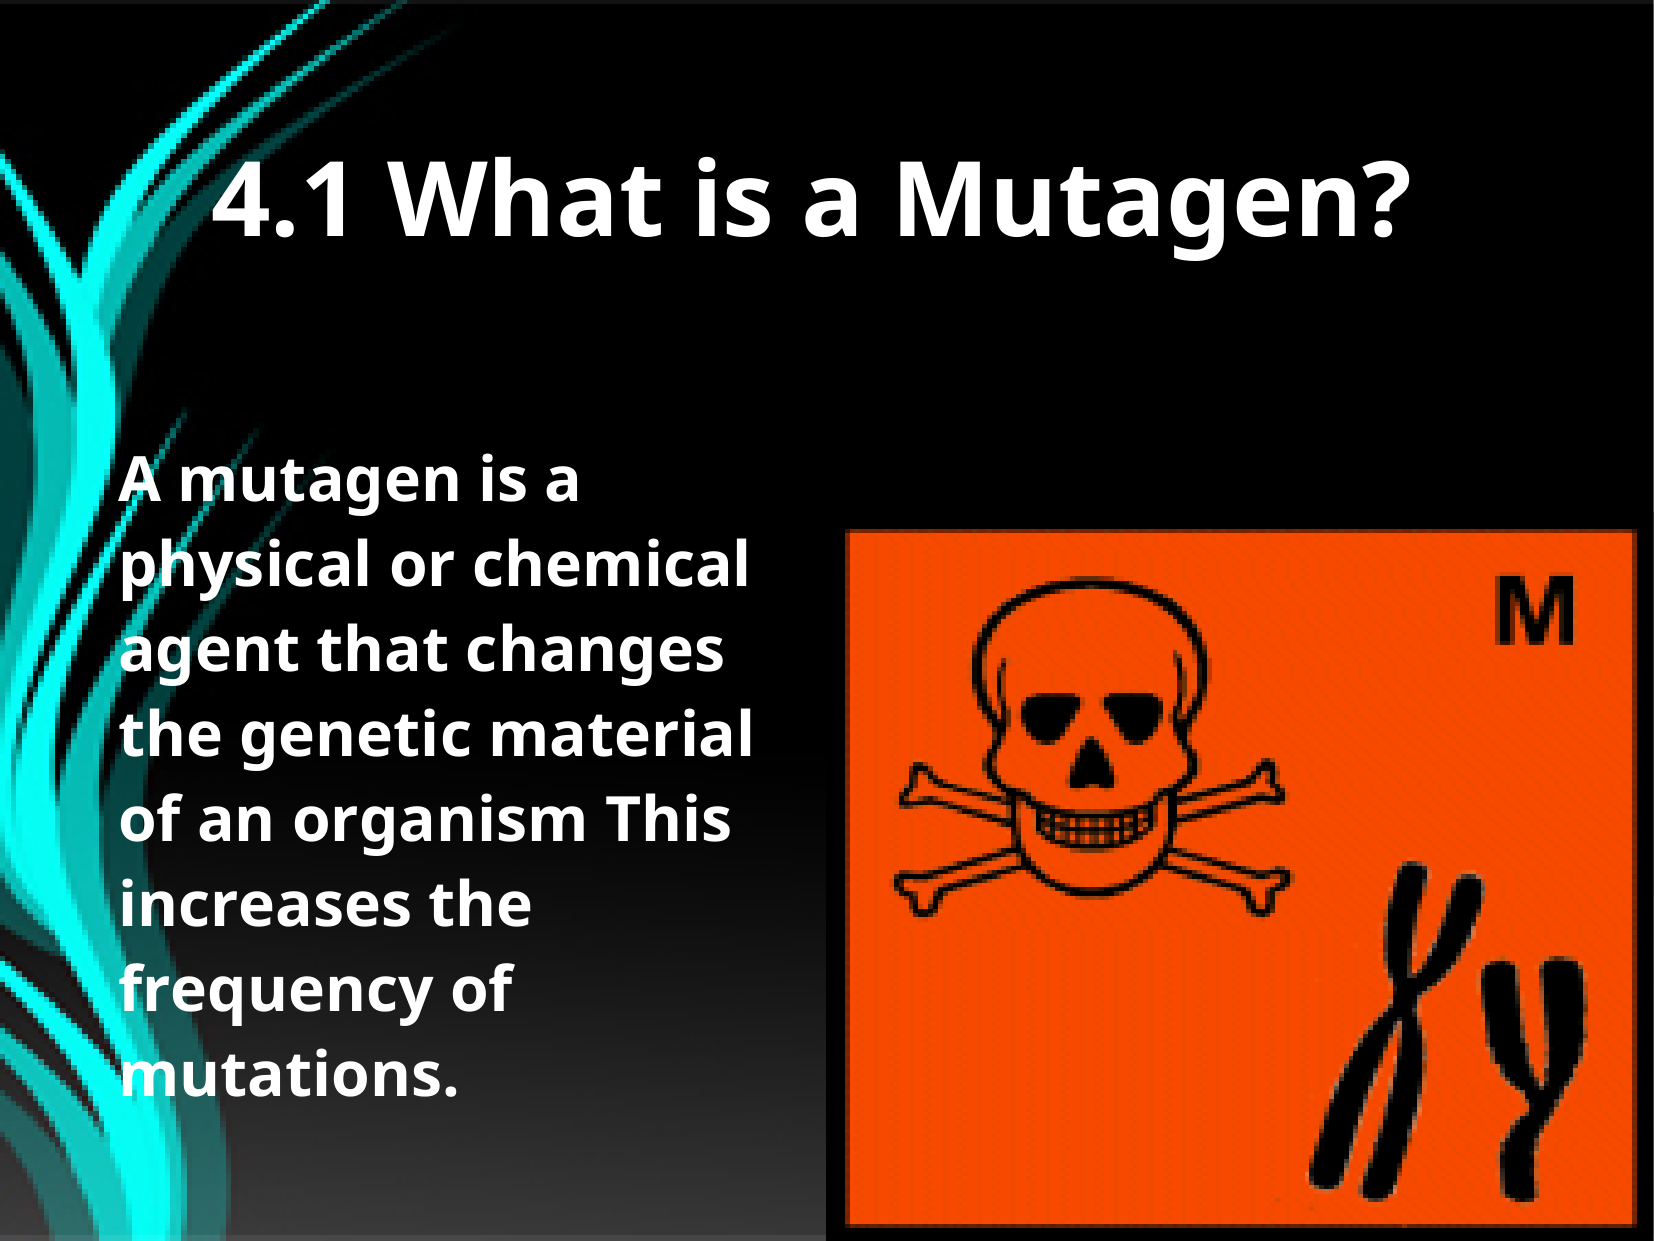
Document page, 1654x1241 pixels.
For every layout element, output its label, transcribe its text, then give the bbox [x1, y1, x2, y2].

picture [0, 0, 1654, 1241]
title 4.1 What is a Mutagen? [118, 112, 1506, 281]
list A mutagen is a physical or chemical agent that changes the genetic material of an organism This increases the frequency of mutations. [118, 434, 827, 1060]
